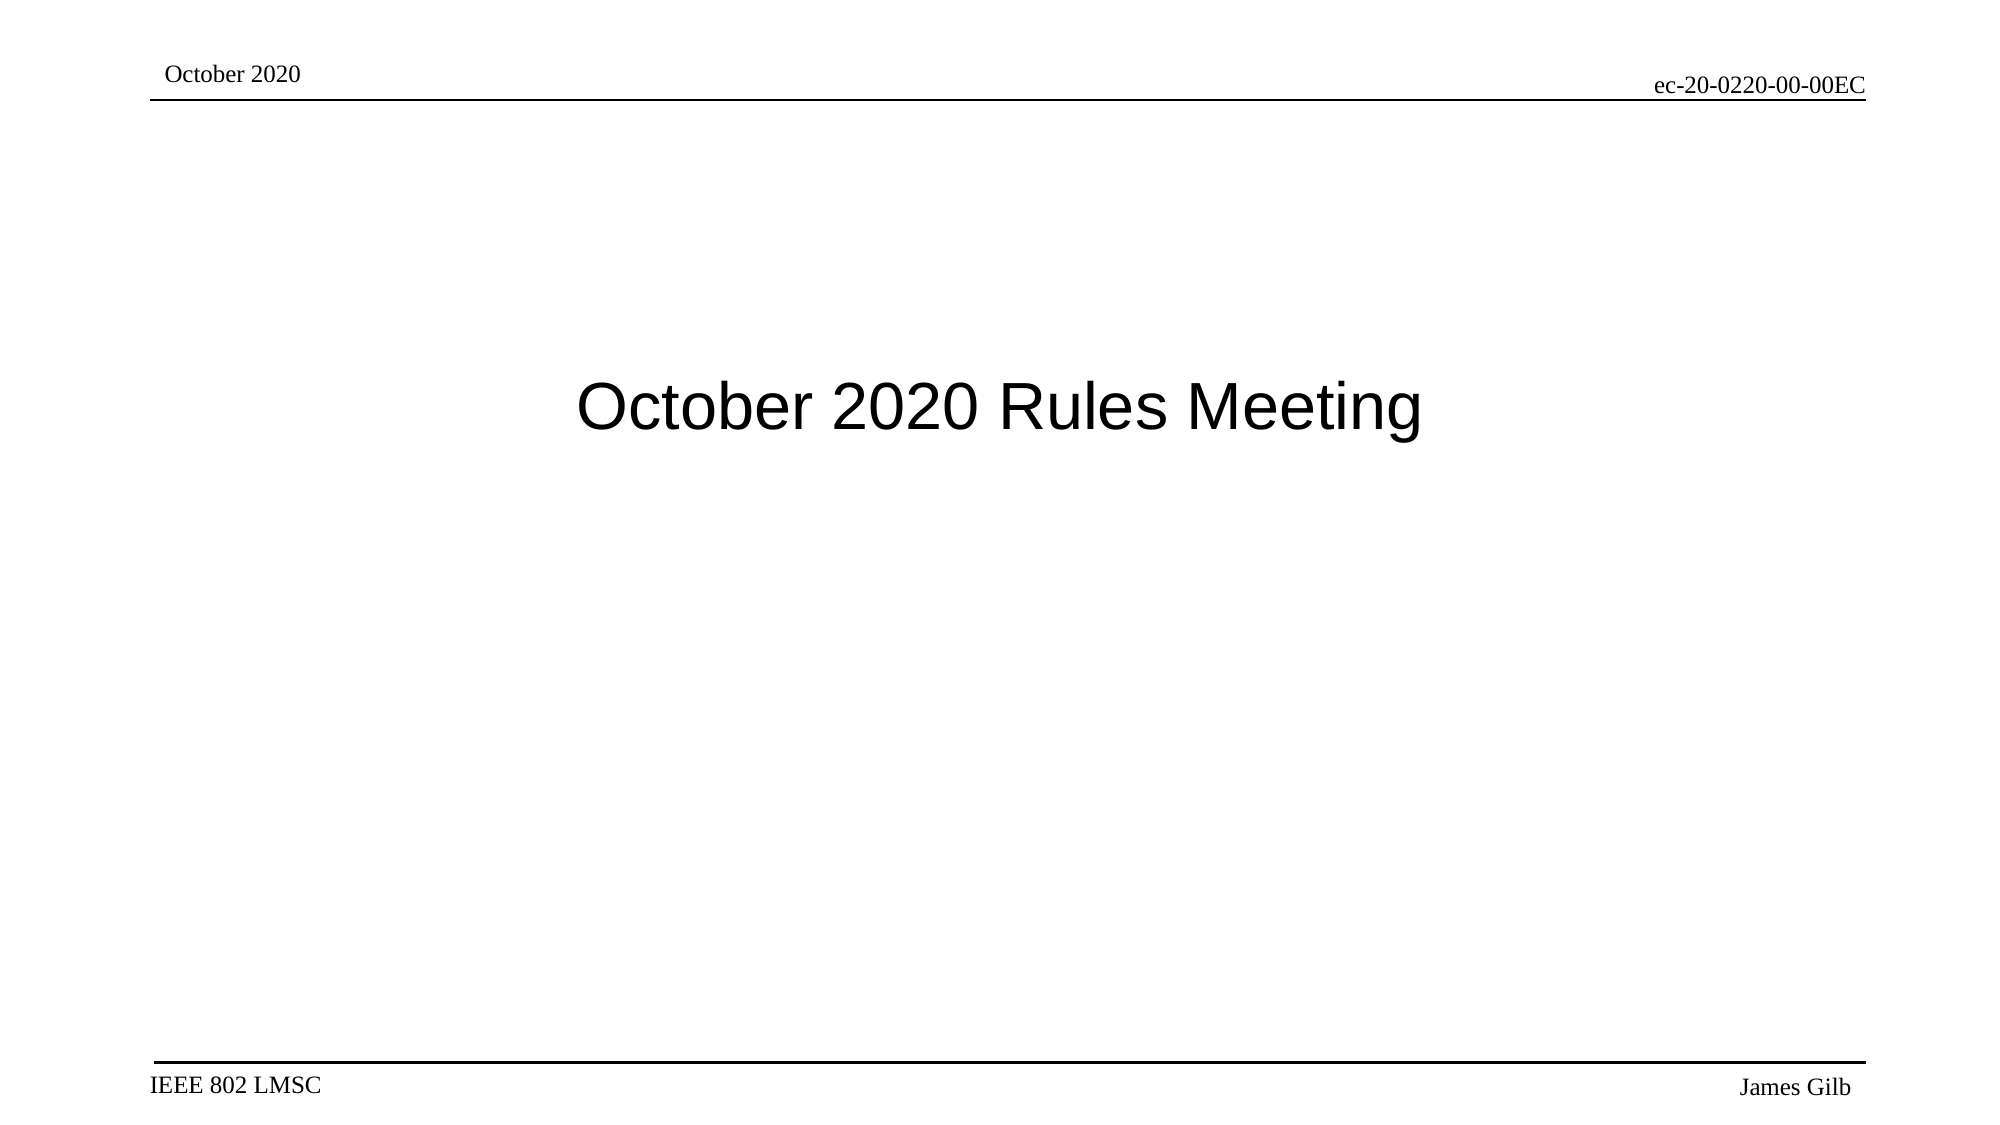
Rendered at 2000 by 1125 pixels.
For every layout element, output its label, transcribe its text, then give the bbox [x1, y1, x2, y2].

subtitle October 2020 Rules Meeting [125, 112, 1876, 693]
